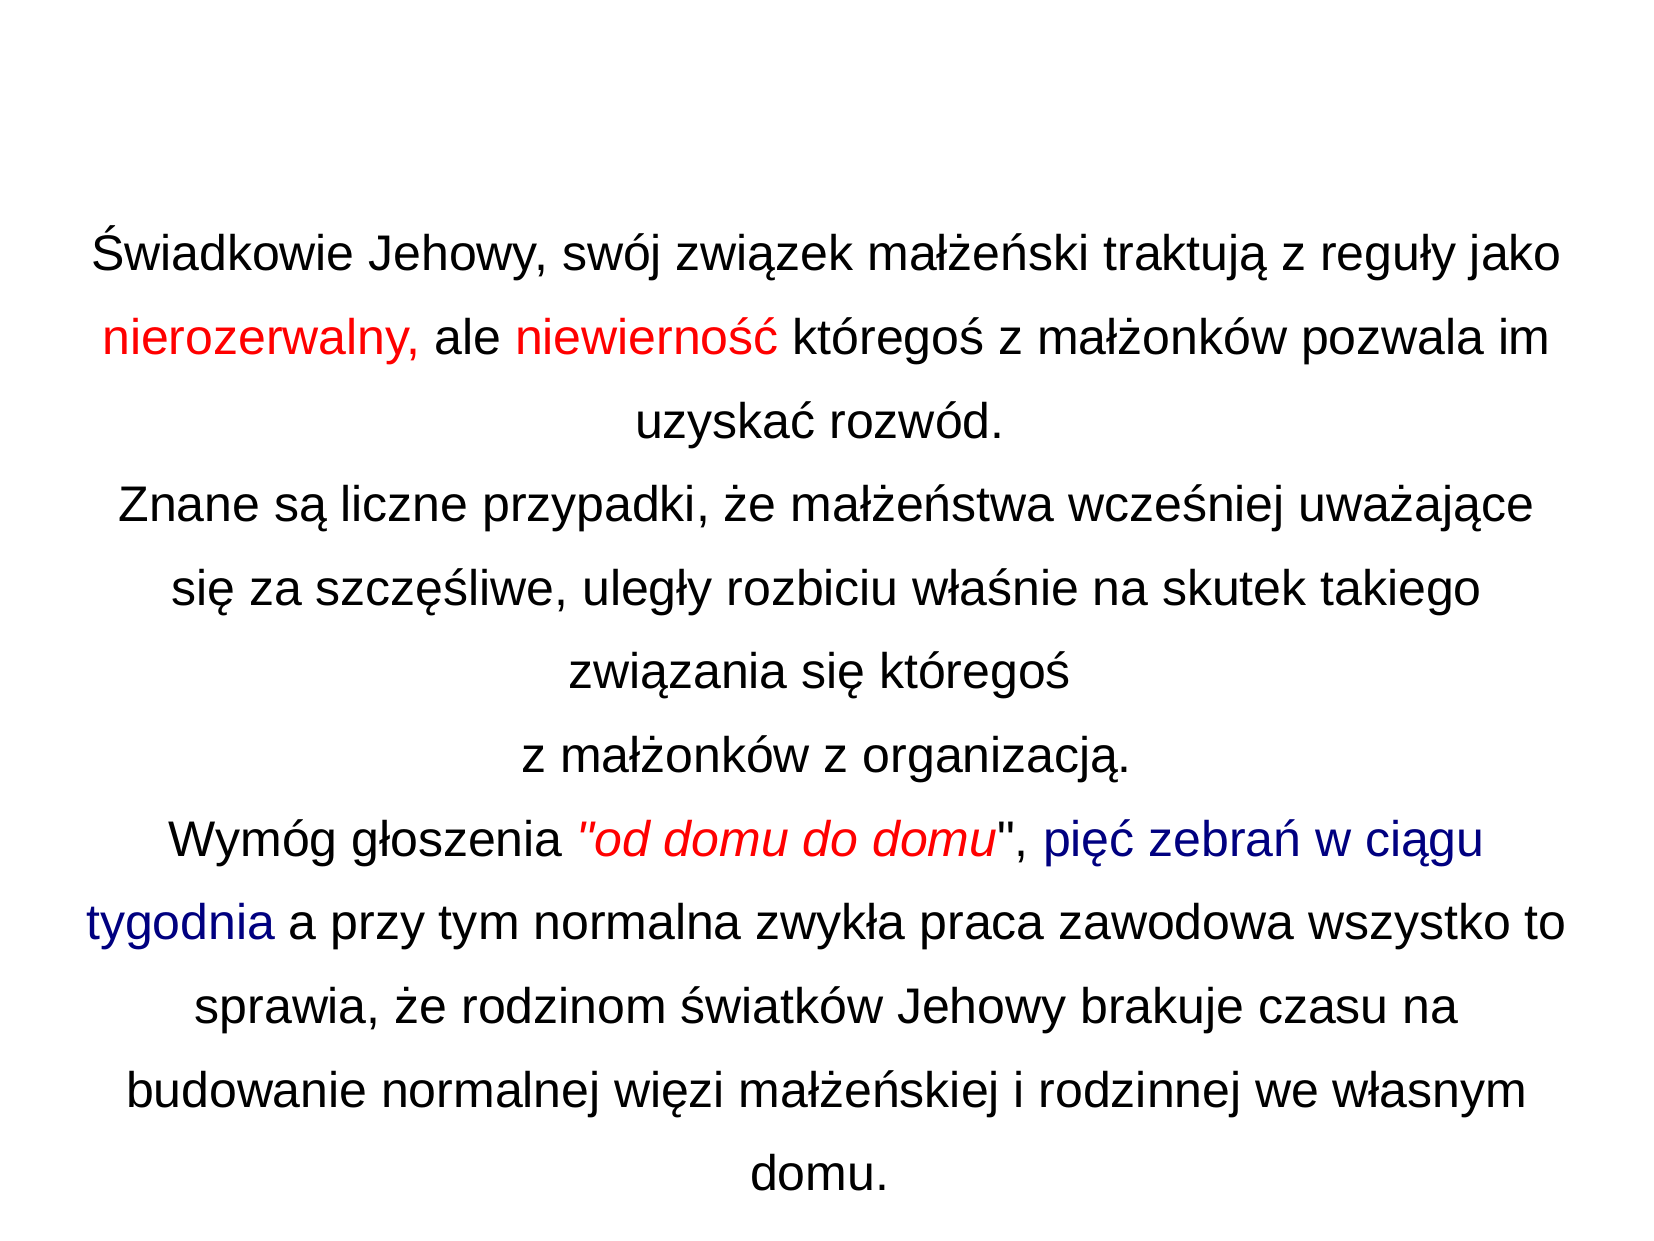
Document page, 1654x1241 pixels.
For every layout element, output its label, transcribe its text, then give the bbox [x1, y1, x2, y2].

subtitle Świadkowie Jehowy, swój związek małżeński traktują z reguły jako nierozerwalny, ale niewierność któregoś z małżonków pozwala im uzyskać rozwód. Znane są liczne przypadki, że małżeństwa wcześniej uważające się za szczęśliwe, uległy rozbiciu właśnie na skutek takiego związania się któregoś z małżonków z organizacją. Wymóg głoszenia "od domu do domu", pięć zebrań w ciągu tygodnia a przy tym normalna zwykła praca zawodowa wszystko to sprawia, że rodzinom światków Jehowy brakuje czasu na budowanie normalnej więzi małżeńskiej i rodzinnej we własnym domu. [82, 211, 1571, 1188]
